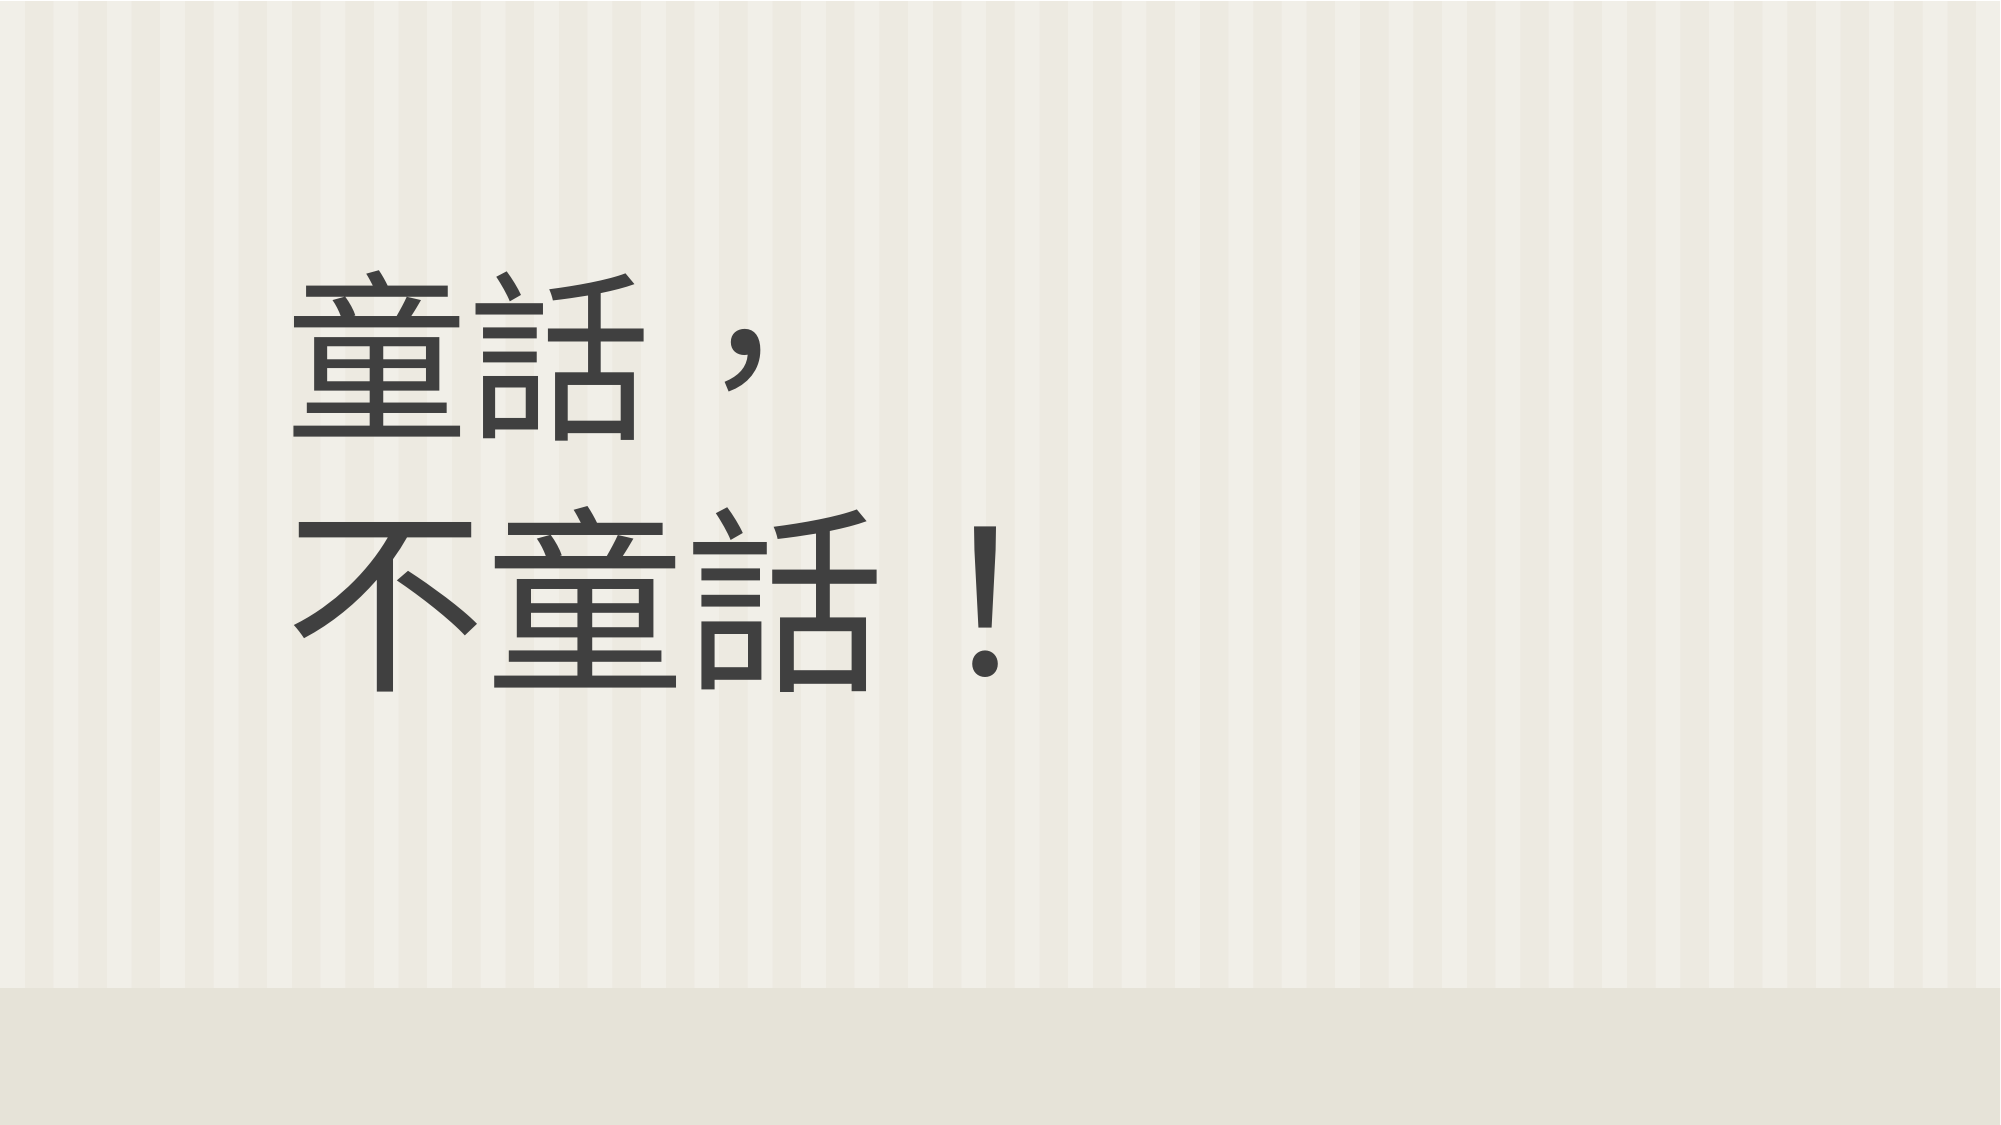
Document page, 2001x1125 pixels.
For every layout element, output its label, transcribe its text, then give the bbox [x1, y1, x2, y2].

text_box 童話， [270, 234, 1521, 467]
text_box 不童話！ [270, 467, 1521, 726]
